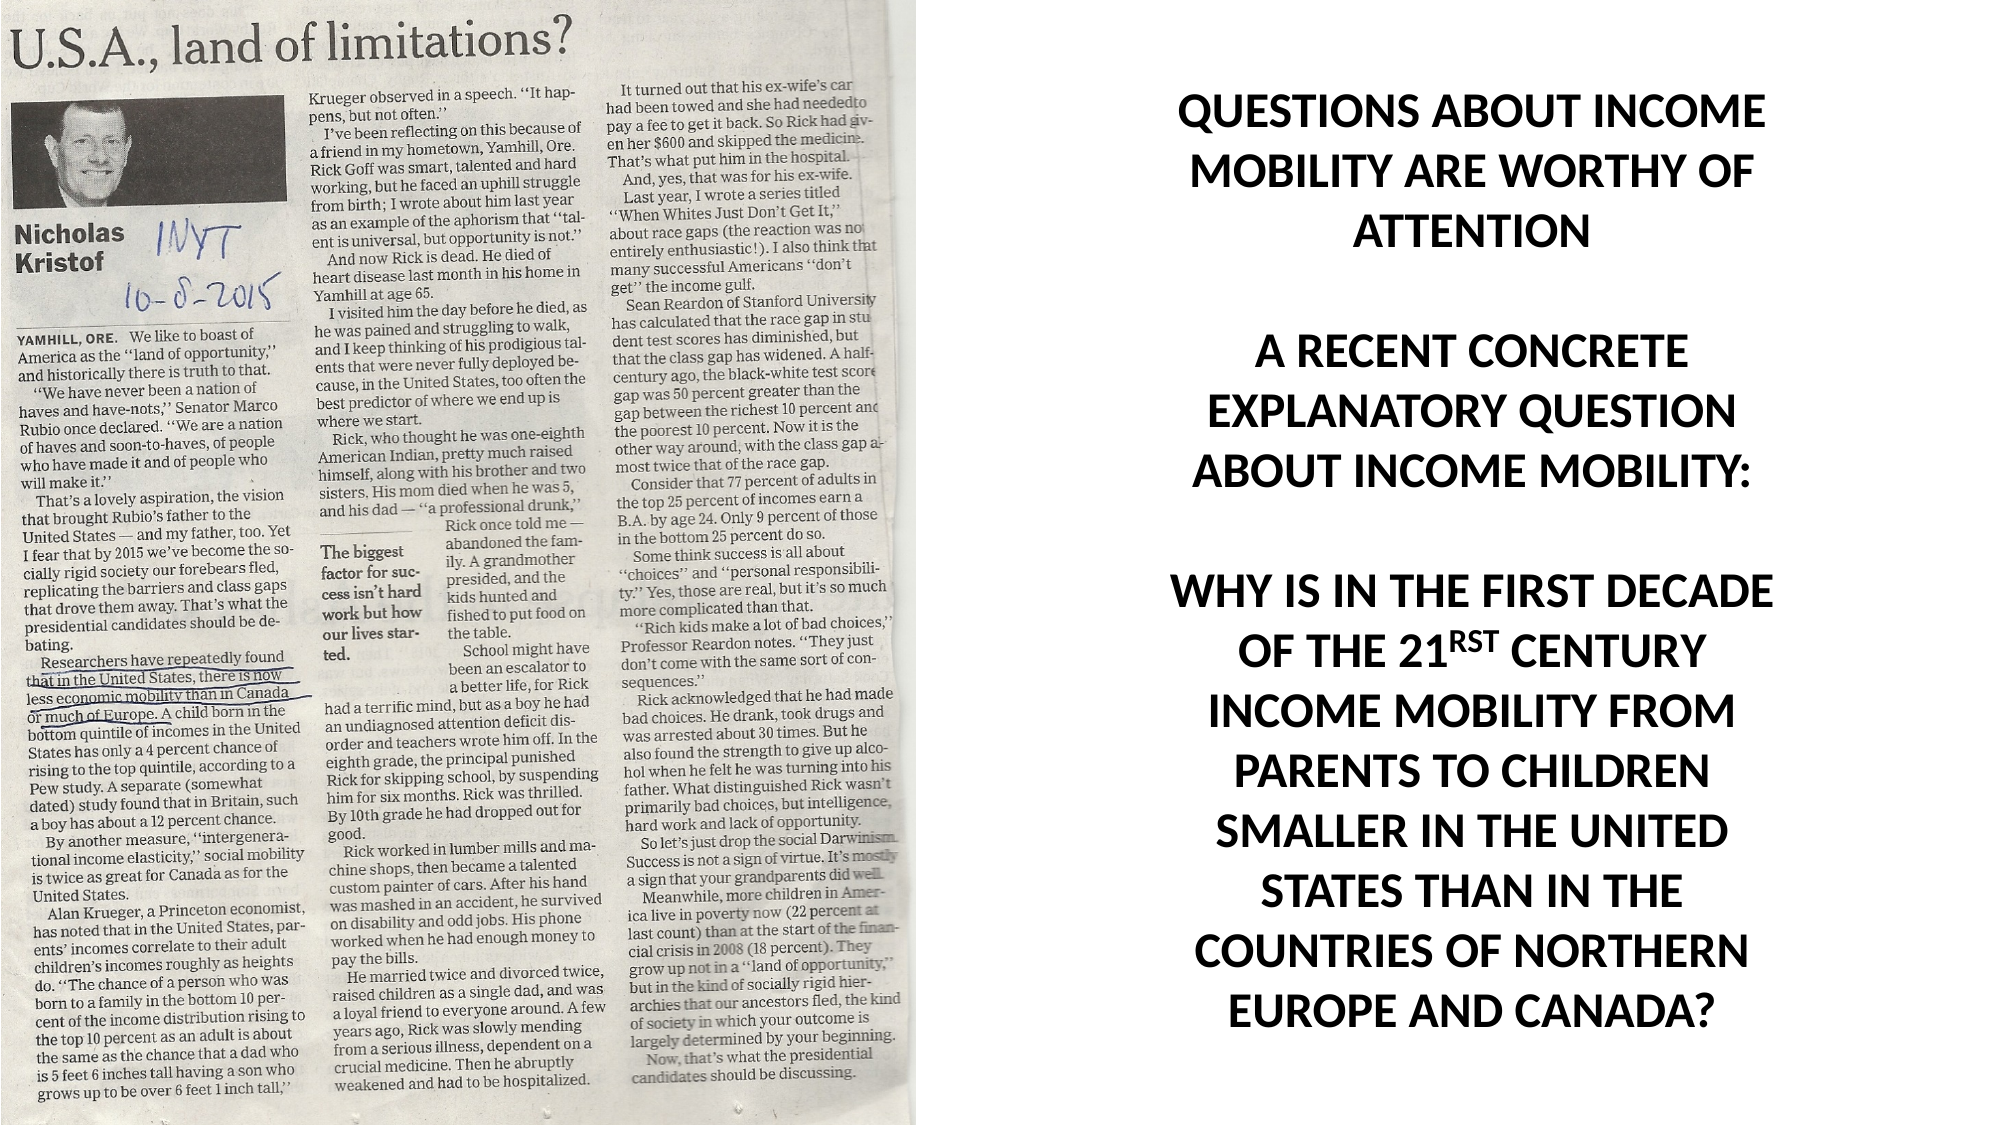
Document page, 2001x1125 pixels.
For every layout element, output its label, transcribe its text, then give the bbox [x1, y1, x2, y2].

text_box QUESTIONS ABOUT INCOME MOBILITY ARE WORTHY OF ATTENTION A RECENT CONCRETE EXPLANATORY QUESTION ABOUT INCOME MOBILITY: WHY IS IN THE FIRST DECADE OF THE 21RST CENTURY INCOME MOBILITY FROM PARENTS TO CHILDREN SMALLER IN THE UNITED STATES THAN IN THE COUNTRIES OF NORTHERN EUROPE AND CANADA? [1135, 70, 1810, 1055]
picture [1, 0, 916, 1125]
